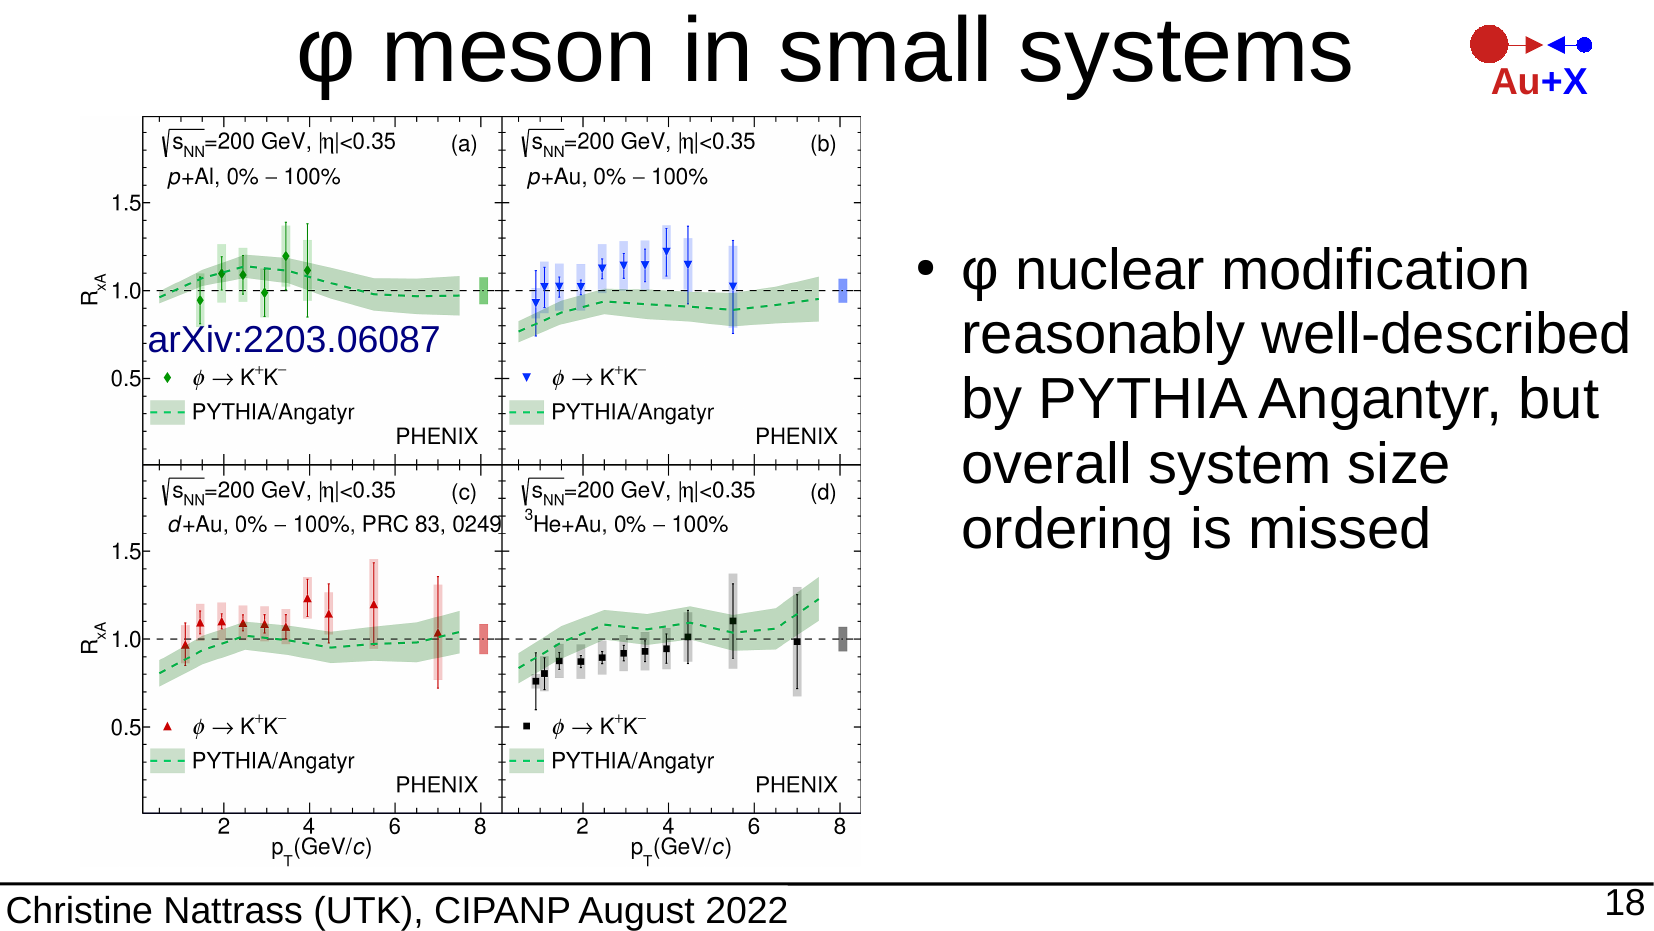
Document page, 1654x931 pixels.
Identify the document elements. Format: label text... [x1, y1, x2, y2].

picture [80, 116, 861, 867]
title φ meson in small systems [82, 0, 1571, 128]
text_box arXiv:2203.06087 [132, 311, 456, 369]
text_box Au+X [1476, 52, 1603, 110]
text_box [1576, 37, 1592, 52]
list φ nuclear modification reasonably well-described by PYTHIA Angantyr, but overall system size ordering is missed [900, 236, 1635, 619]
text_box [1470, 25, 1509, 58]
